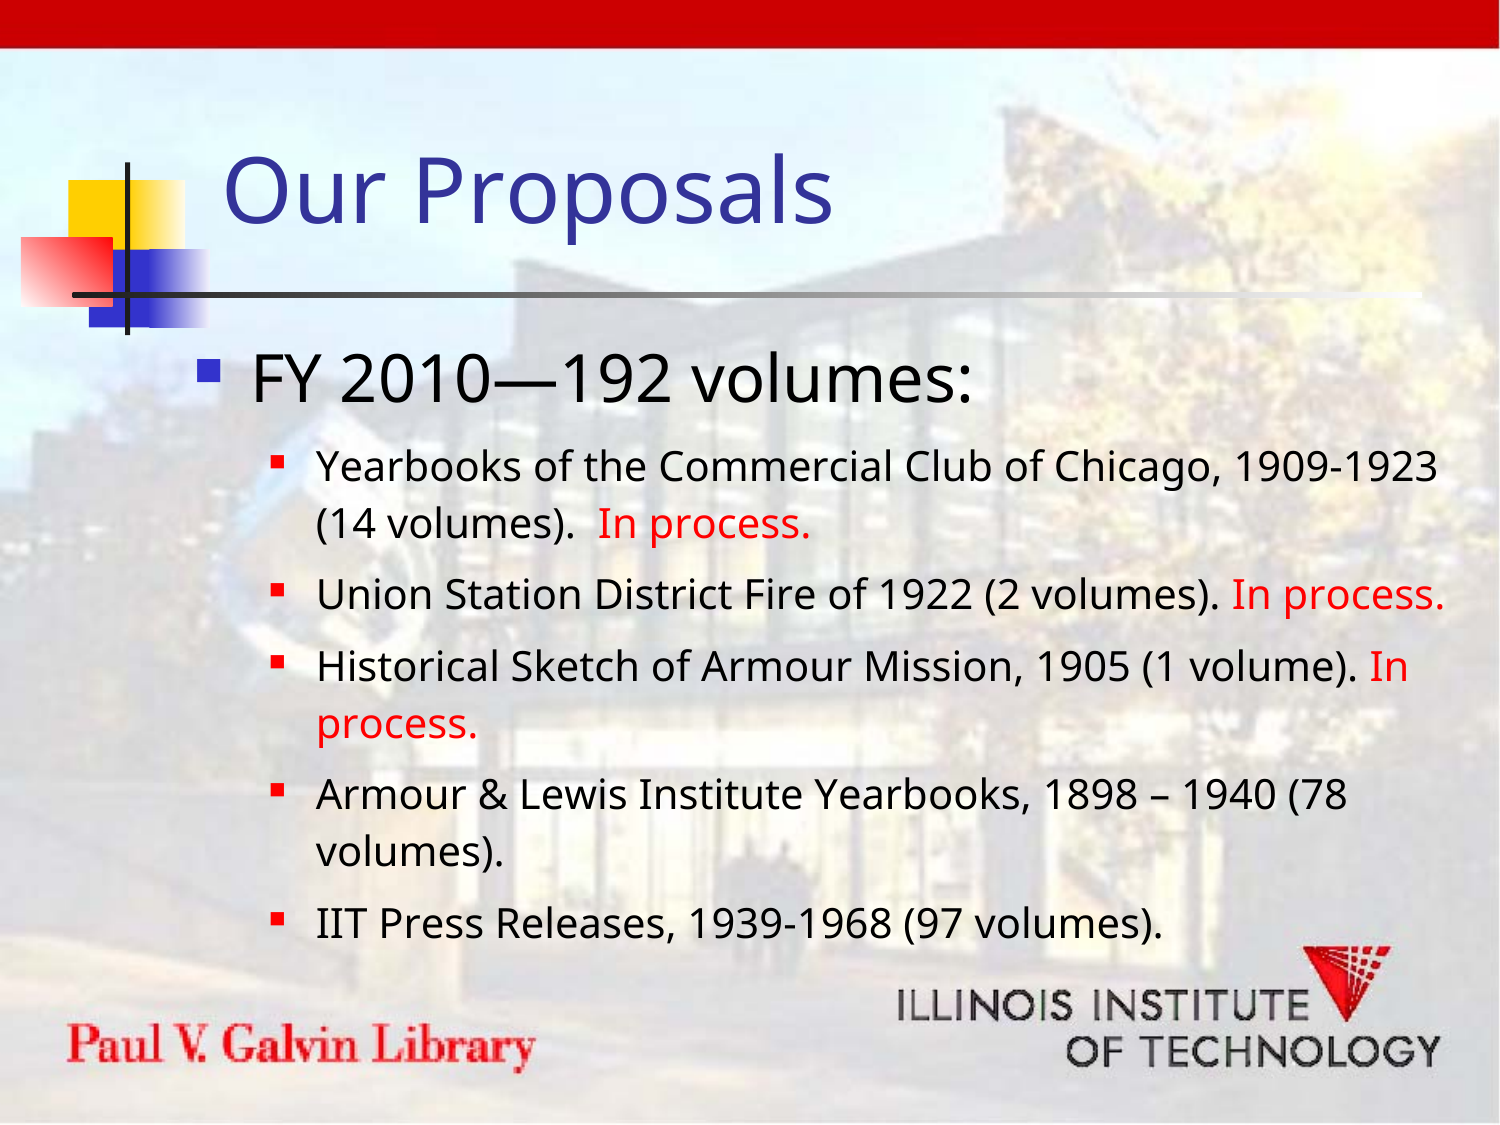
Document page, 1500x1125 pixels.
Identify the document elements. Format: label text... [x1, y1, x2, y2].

picture [0, 0, 1500, 1125]
list FY 2010—192 volumes: Yearbooks of the Commercial Club of Chicago, 1909-1923 (14 volumes). In process. Union Station District Fire of 1922 (2 volumes). In process. Historical Sketch of Armour Mission, 1905 (1 volume). In process. Armour & Lewis Institute Yearbooks, 1898 – 1940 (78 volumes). IIT Press Releases, 1939-1968 (97 volumes). [193, 331, 1469, 992]
title Our Proposals [221, 75, 1500, 301]
